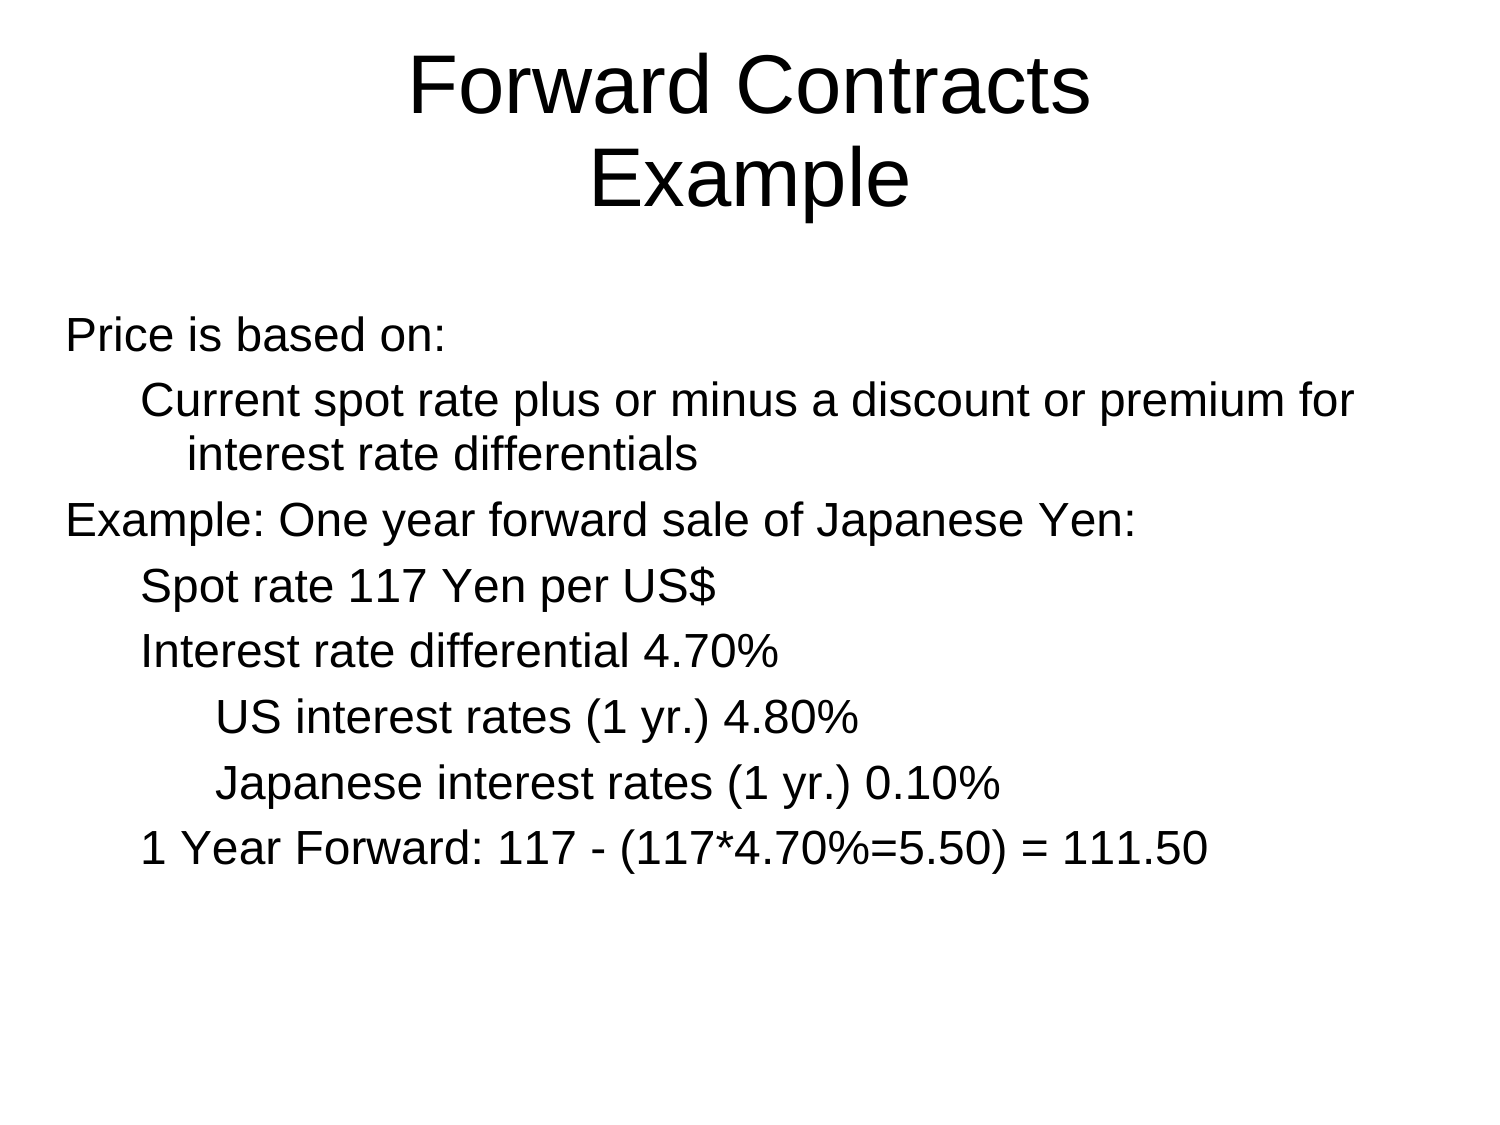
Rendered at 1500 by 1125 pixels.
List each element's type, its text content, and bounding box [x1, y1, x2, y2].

text_box Price is based on: Current spot rate plus or minus a discount or premium for interest rate differentials Example: One year forward sale of Japanese Yen: Spot rate 117 Yen per US$ Interest rate differential 4.70% US interest rates (1 yr.) 4.80% Japanese interest rates (1 yr.) 0.10% 1 Year Forward: 117 - (117*4.70%=5.50) = 111.50 [50, 299, 1463, 1125]
title Forward Contracts Example [75, 23, 1426, 239]
